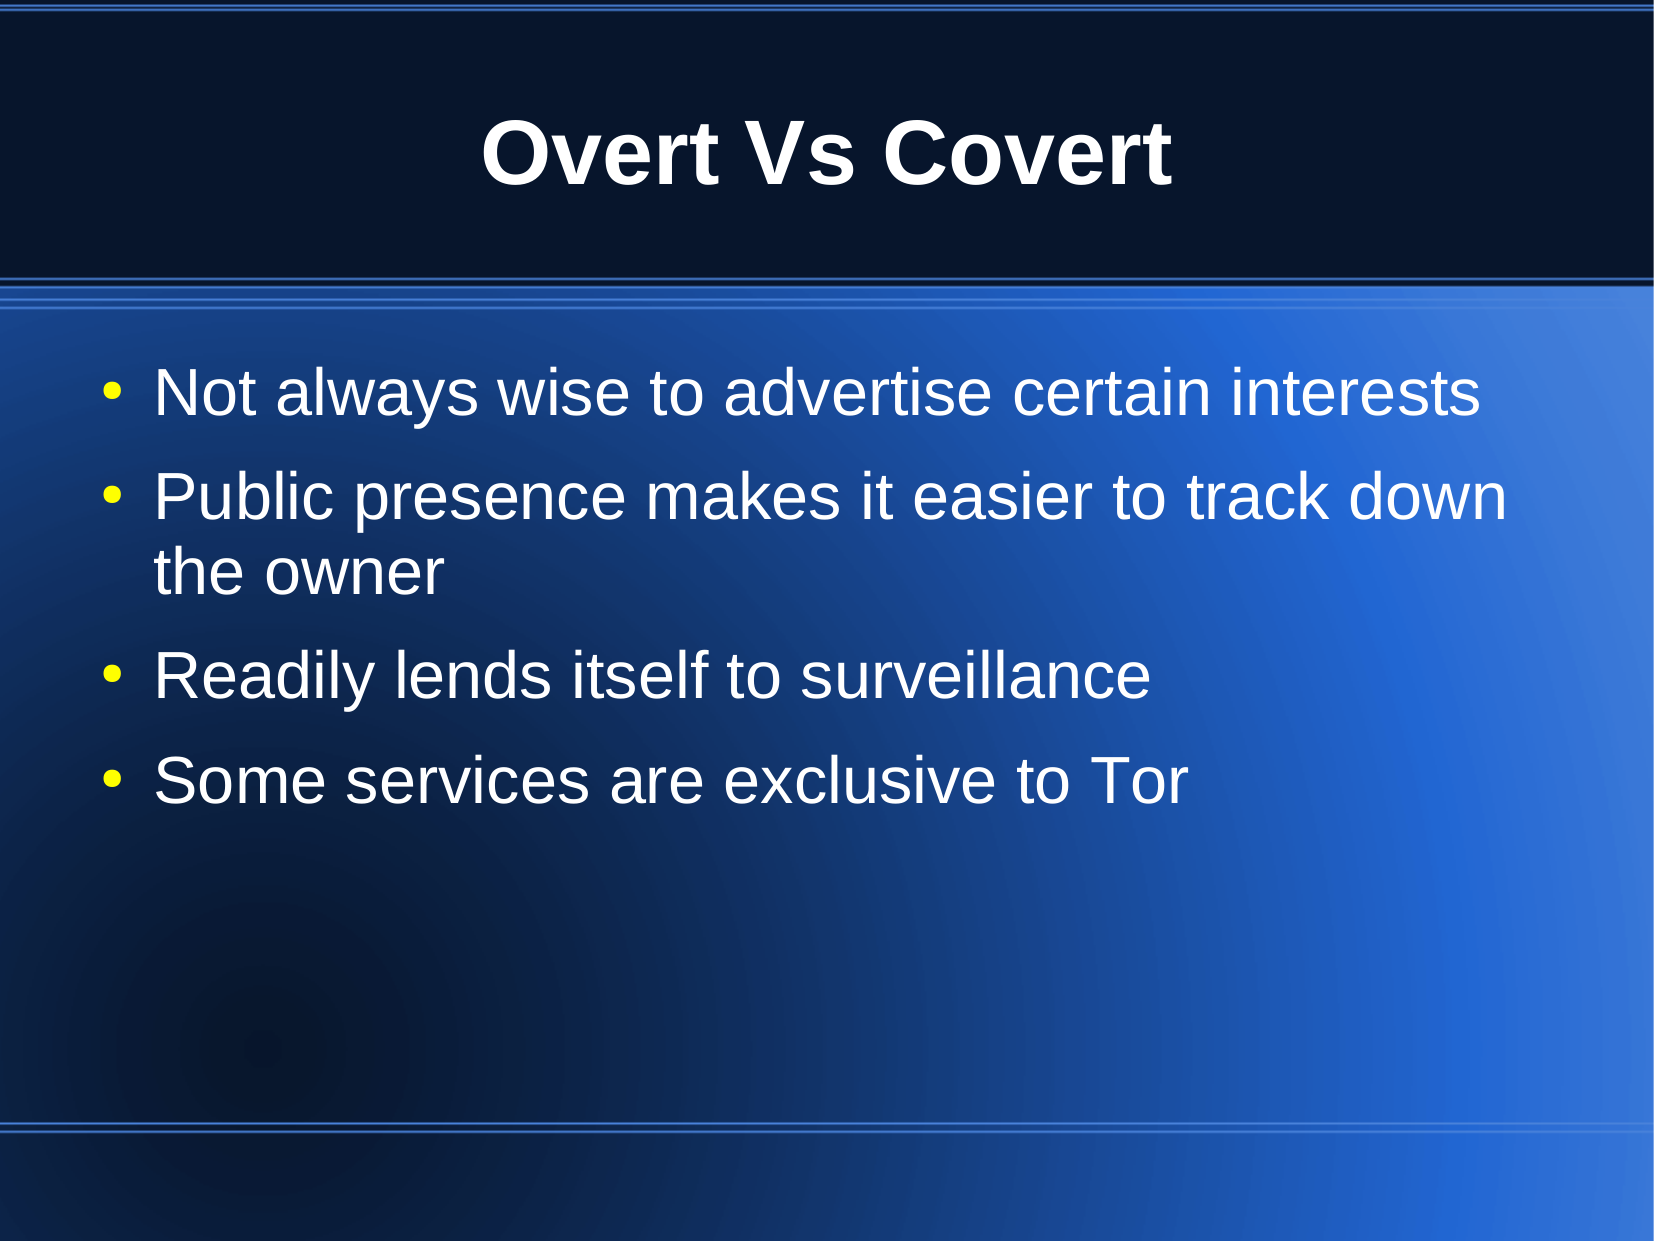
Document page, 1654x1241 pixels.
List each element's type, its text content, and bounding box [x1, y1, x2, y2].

picture [0, 0, 1654, 1241]
title Overt Vs Covert [82, 56, 1571, 250]
list Not always wise to advertise certain interests Public presence makes it easier to track down the owner Readily lends itself to surveillance Some services are exclusive to Tor [82, 355, 1571, 1043]
